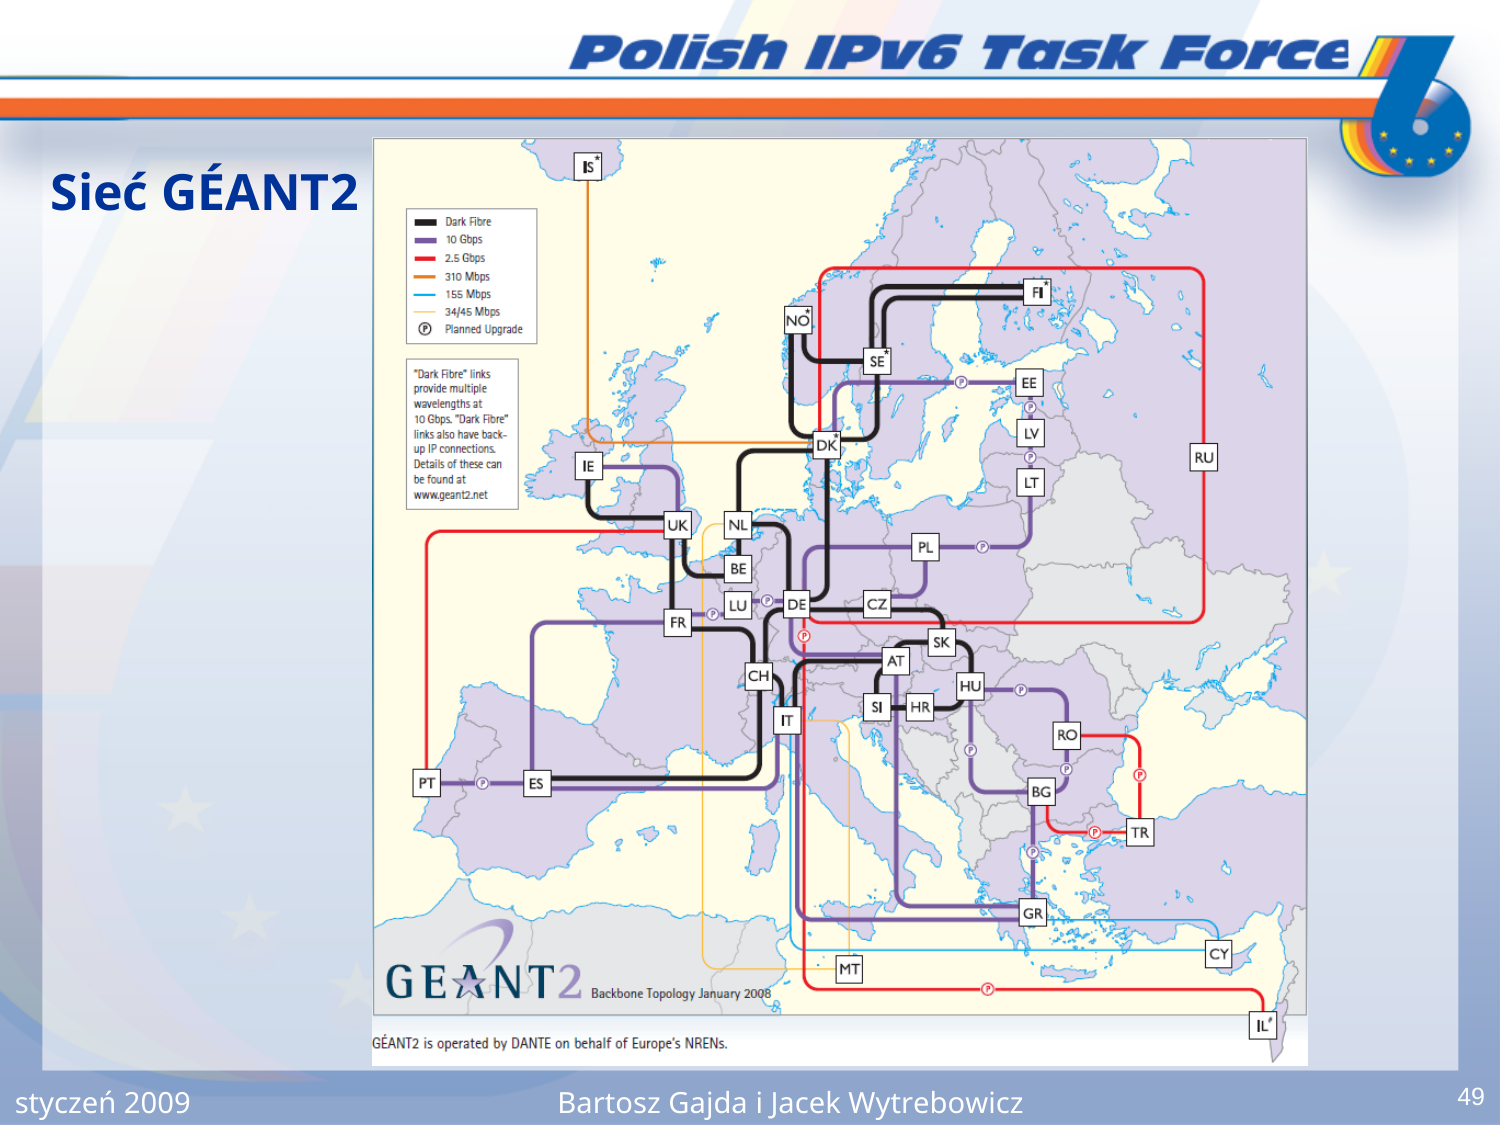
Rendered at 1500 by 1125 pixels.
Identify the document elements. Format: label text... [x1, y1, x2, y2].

picture [0, 0, 1500, 1125]
text_box Sieć GÉANT2 [35, 148, 372, 233]
